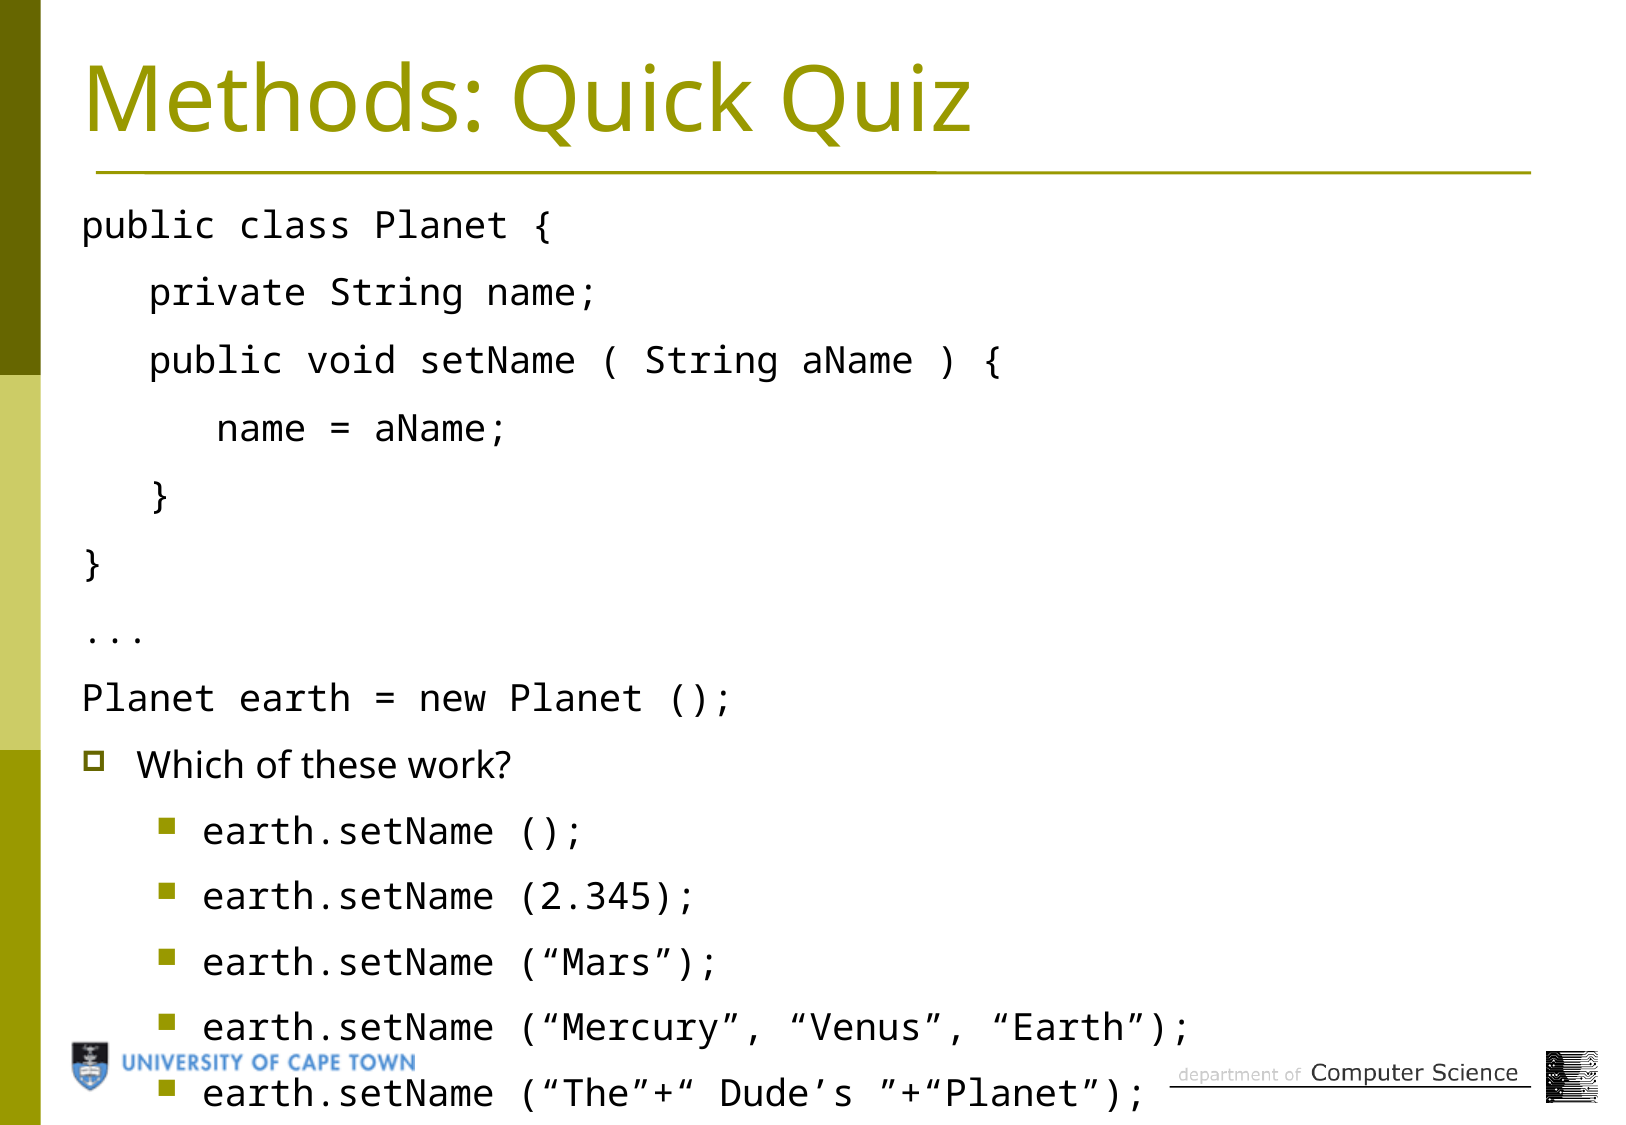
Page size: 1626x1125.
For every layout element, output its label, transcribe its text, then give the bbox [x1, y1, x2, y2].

list public class Planet { private String name; public void setName ( String aName ) { name = aName; } } ... Planet earth = new Planet (); Which of these work? earth.setName (); earth.setName (2.345); earth.setName (“Mars”); earth.setName (“Mercury”, “Venus”, “Earth”); earth.setName (“The”+“ Dude’s ”+“Planet”); [81, 196, 1543, 1029]
picture [410, 1085, 415, 1103]
picture [61, 1024, 415, 1103]
picture [365, 1088, 376, 1094]
picture [1546, 1051, 1598, 1103]
picture [298, 1088, 308, 1103]
picture [230, 1096, 240, 1103]
picture [208, 1088, 219, 1094]
picture [1169, 1043, 1532, 1091]
picture [230, 1030, 240, 1038]
title Methods: Quick Quiz [81, 36, 1543, 165]
